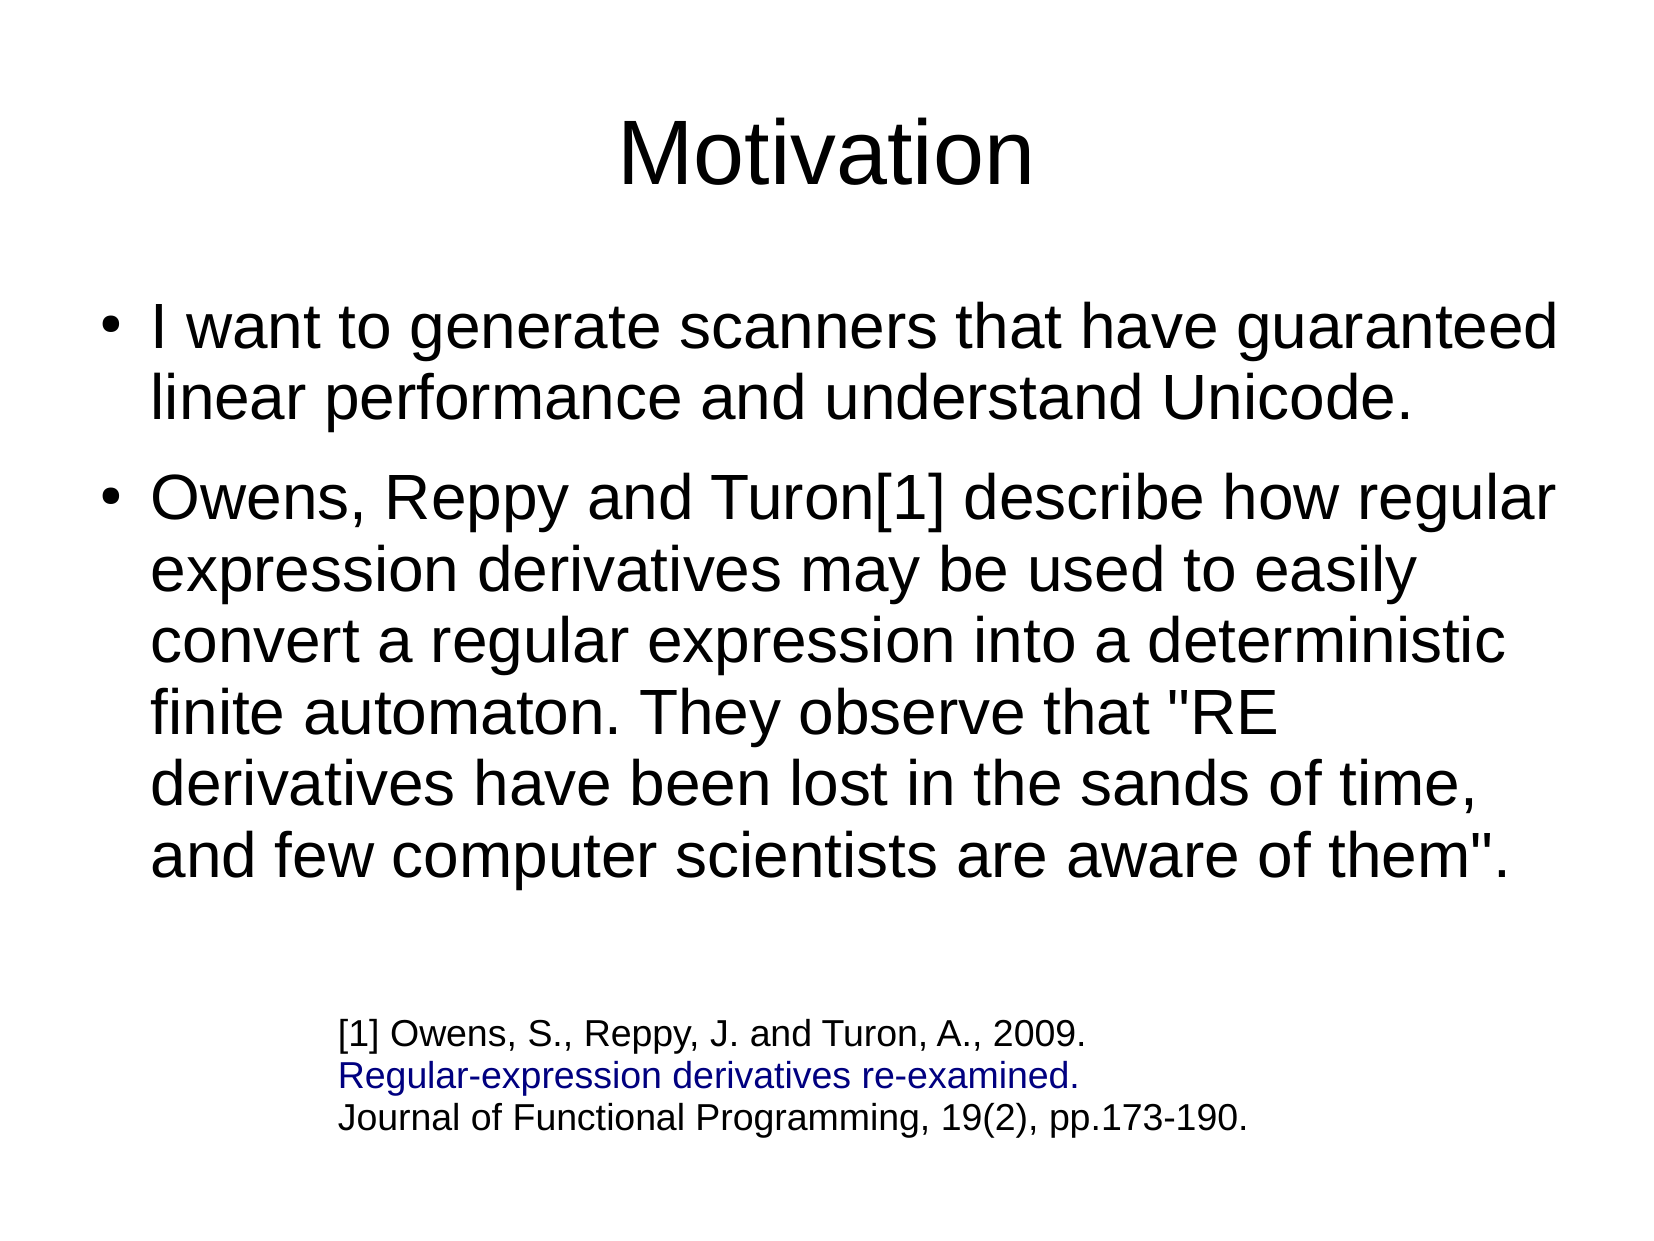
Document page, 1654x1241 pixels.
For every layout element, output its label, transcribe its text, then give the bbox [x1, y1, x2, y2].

title Motivation [82, 49, 1571, 257]
list I want to generate scanners that have guaranteed linear performance and understand Unicode. Owens, Reppy and Turon[1] describe how regular expression derivatives may be used to easily convert a regular expression into a deterministic finite automaton. They observe that "RE derivatives have been lost in the sands of time, and few computer scientists are aware of them". [82, 290, 1571, 1010]
text_box [1] Owens, S., Reppy, J. and Turon, A., 2009. Regular-expression derivatives re-examined. Journal of Functional Programming, 19(2), pp.173-190. [323, 1004, 1264, 1146]
